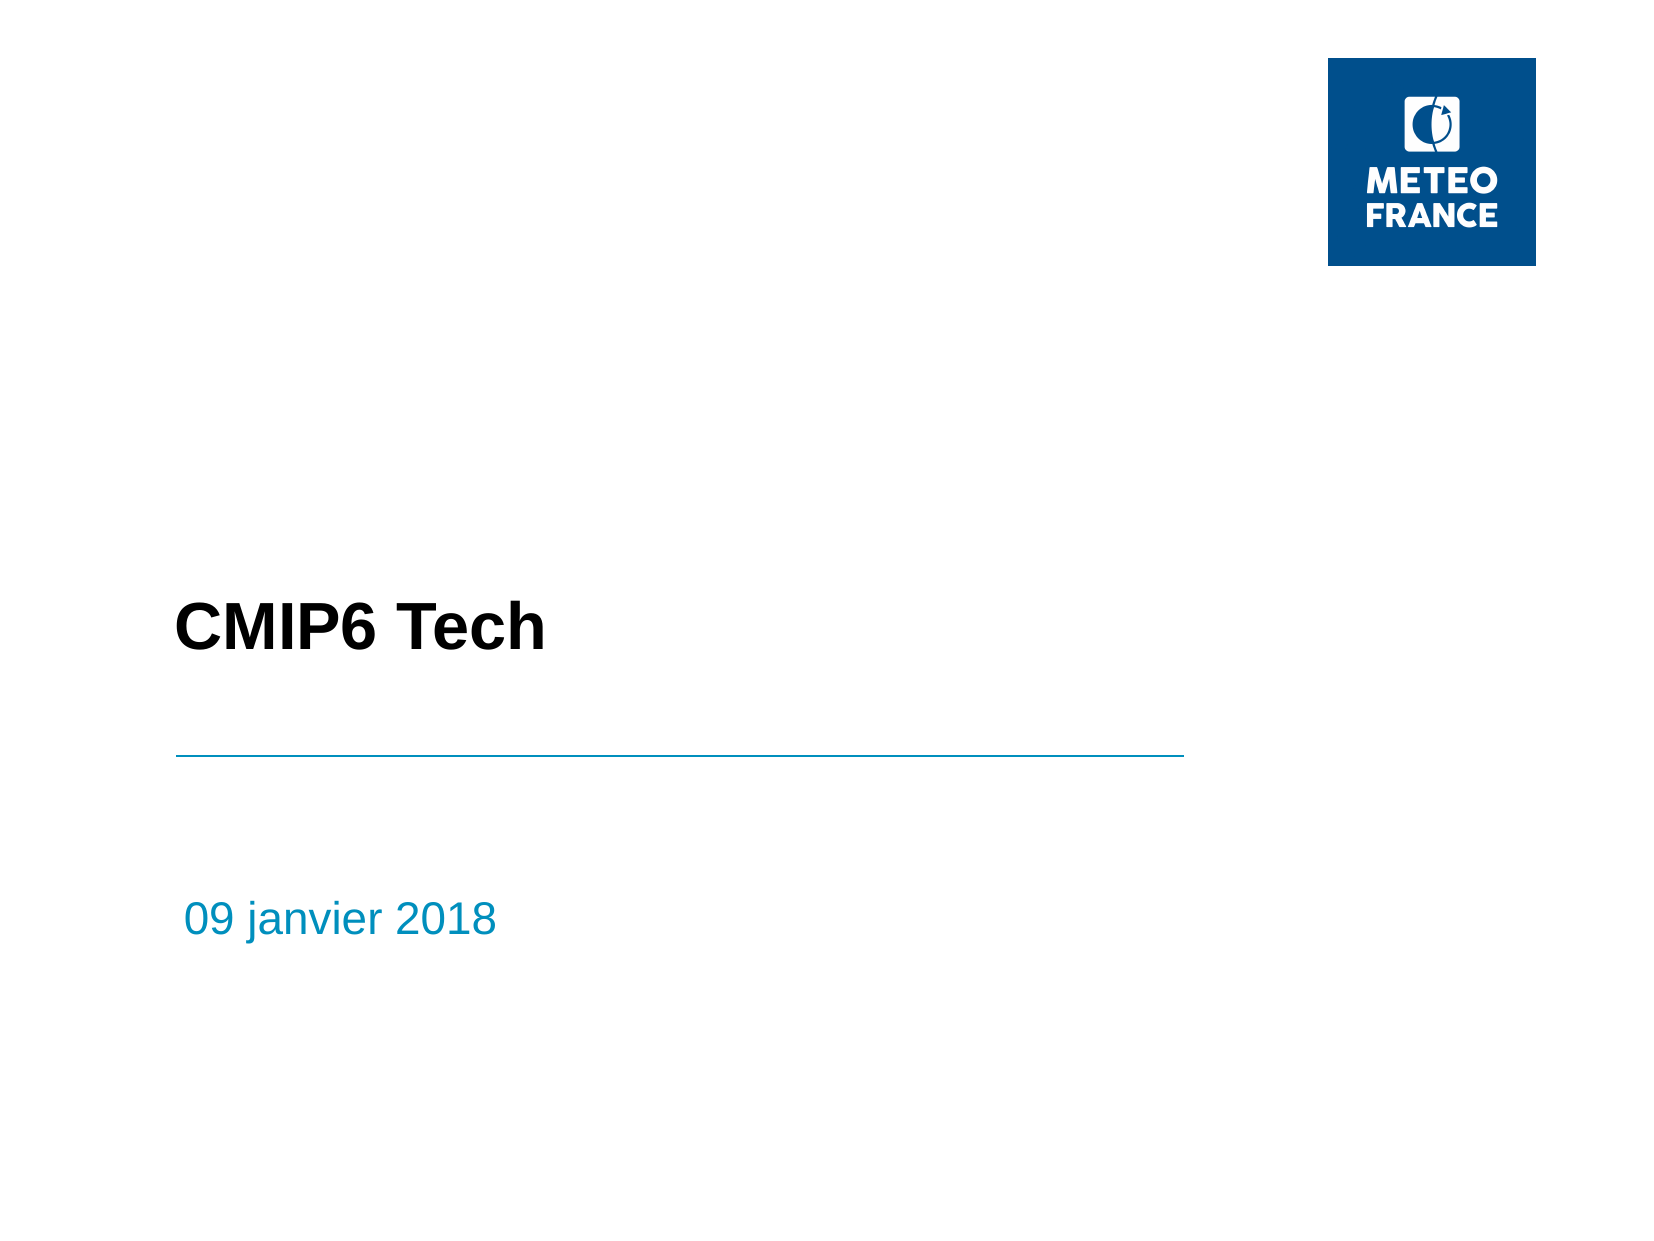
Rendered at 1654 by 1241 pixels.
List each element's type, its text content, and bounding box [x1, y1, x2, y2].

picture [1328, 58, 1536, 266]
title 09 janvier 2018 [183, 813, 1542, 973]
title CMIP6 Tech [174, 513, 1518, 739]
